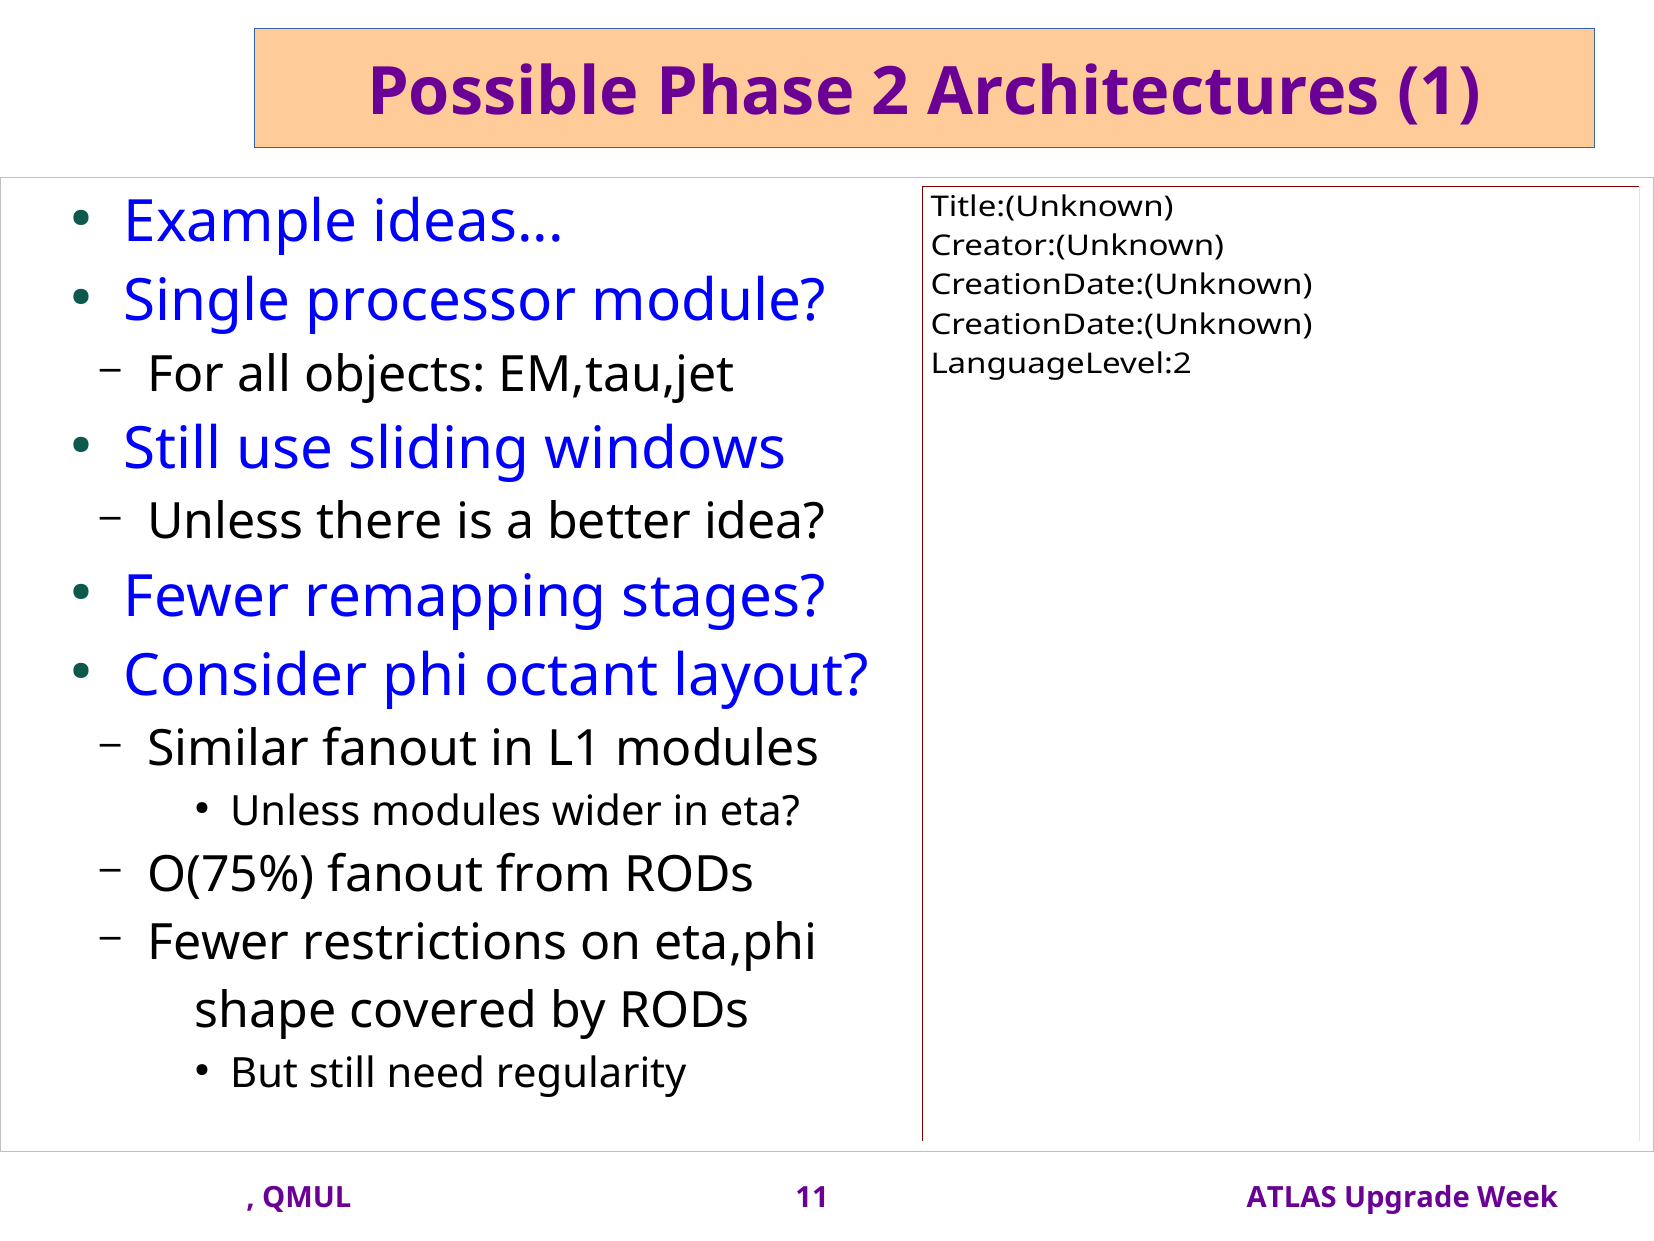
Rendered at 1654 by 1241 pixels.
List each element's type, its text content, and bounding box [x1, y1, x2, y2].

title Possible Phase 2 Architectures (1) [254, 28, 1595, 148]
list Example ideas... Single processor module? For all objects: EM,tau,jet Still use sliding windows Unless there is a better idea? Fewer remapping stages? Consider phi octant layout? Similar fanout in L1 modules Unless modules wider in eta? O(75%) fanout from RODs Fewer restrictions on eta,phi shape covered by RODs But still need regularity [52, 179, 903, 1120]
picture [919, 184, 1640, 1141]
